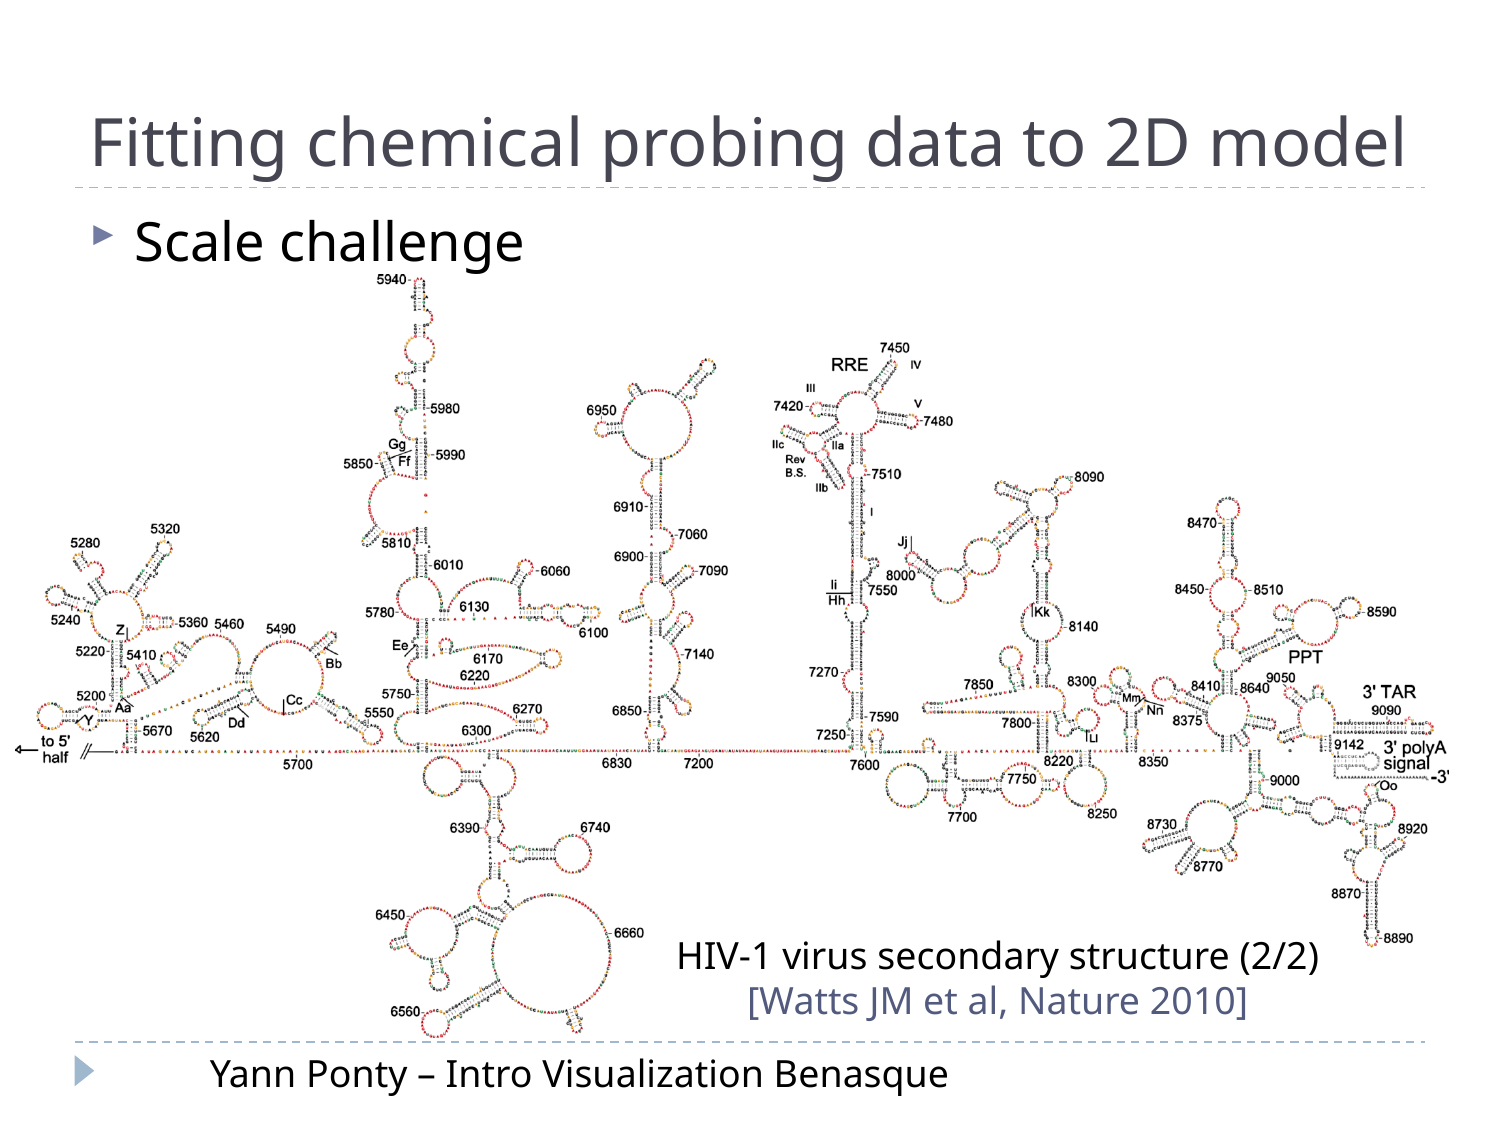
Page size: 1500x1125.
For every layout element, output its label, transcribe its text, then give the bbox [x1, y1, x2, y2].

list Scale challenge [75, 200, 1425, 1010]
title Fitting chemical probing data to 2D model [75, 24, 1425, 188]
picture [15, 274, 1449, 1038]
text_box HIV-1 virus secondary structure (2/2) [Watts JM et al, Nature 2010] [661, 924, 1335, 1030]
